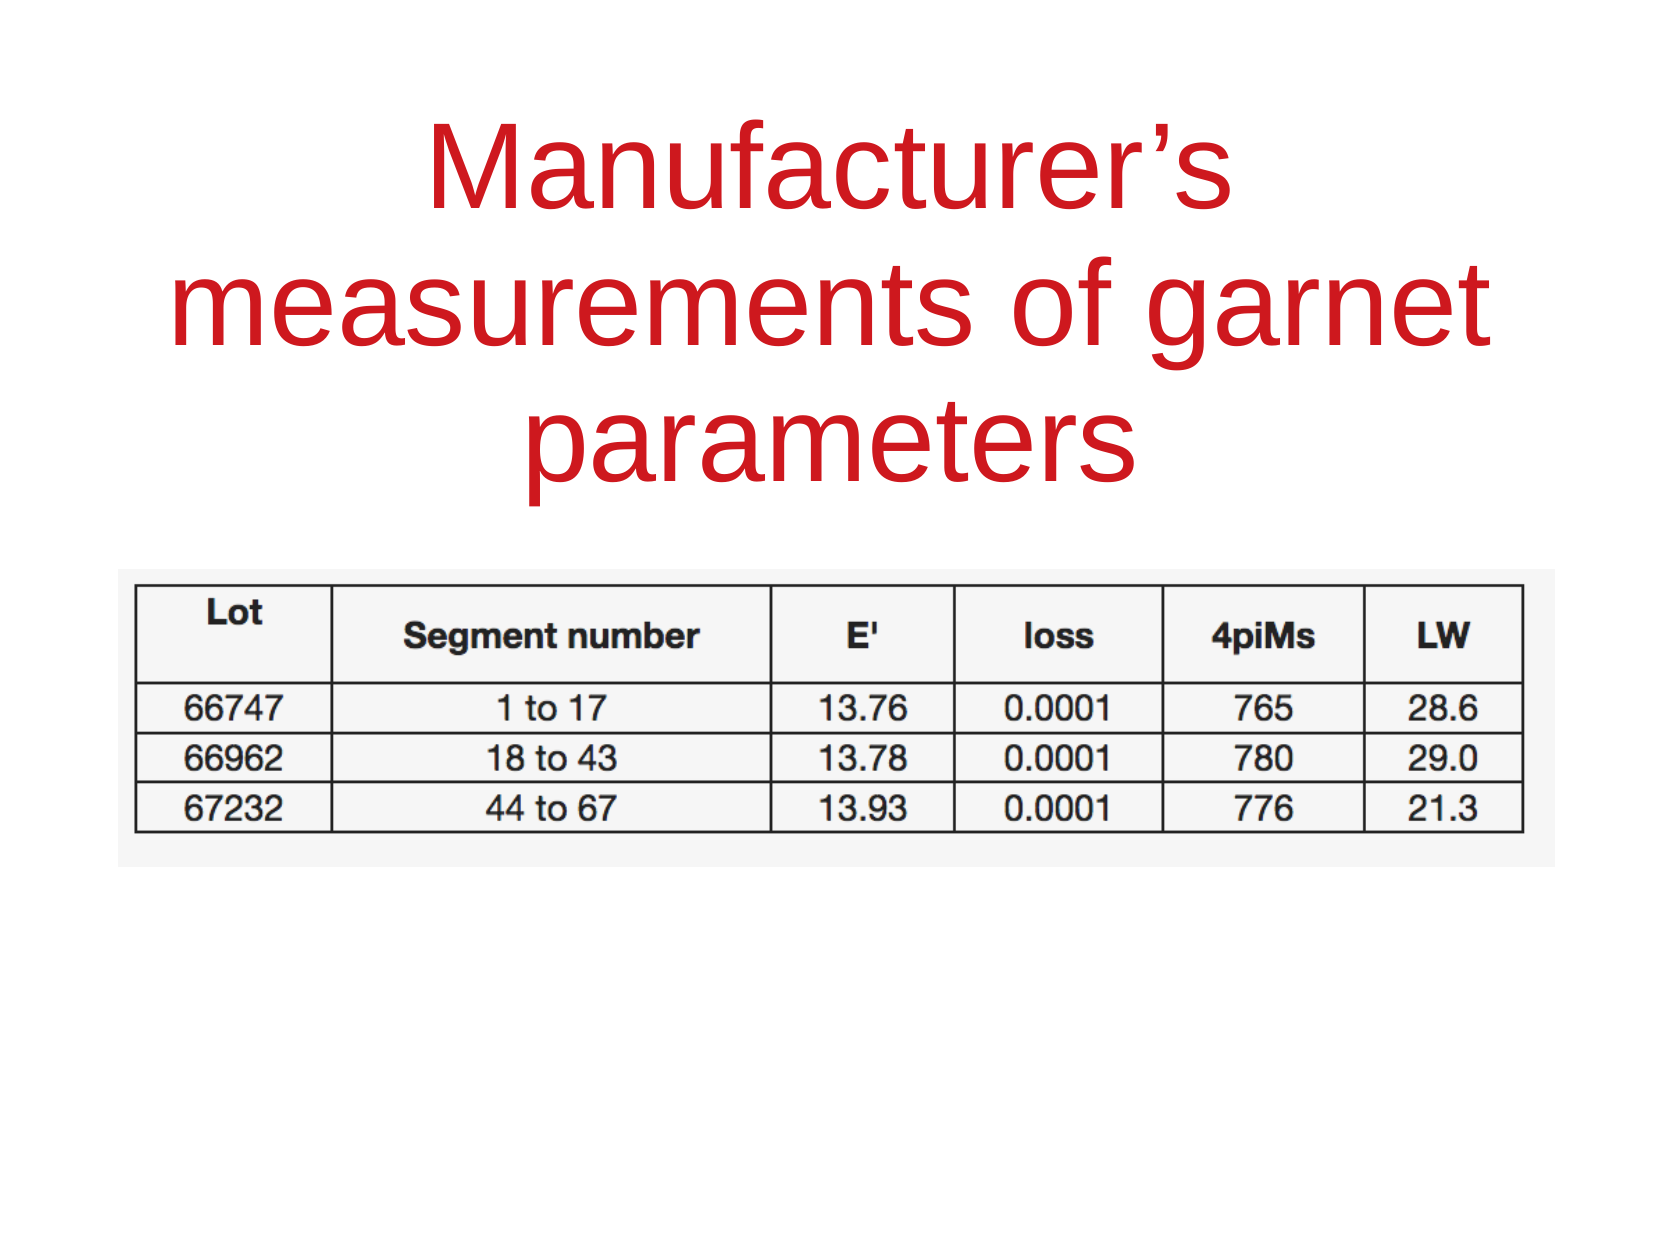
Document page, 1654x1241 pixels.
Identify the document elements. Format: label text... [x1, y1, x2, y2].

picture [118, 569, 1555, 867]
title Manufacturer’s measurements of garnet parameters [86, 97, 1575, 508]
